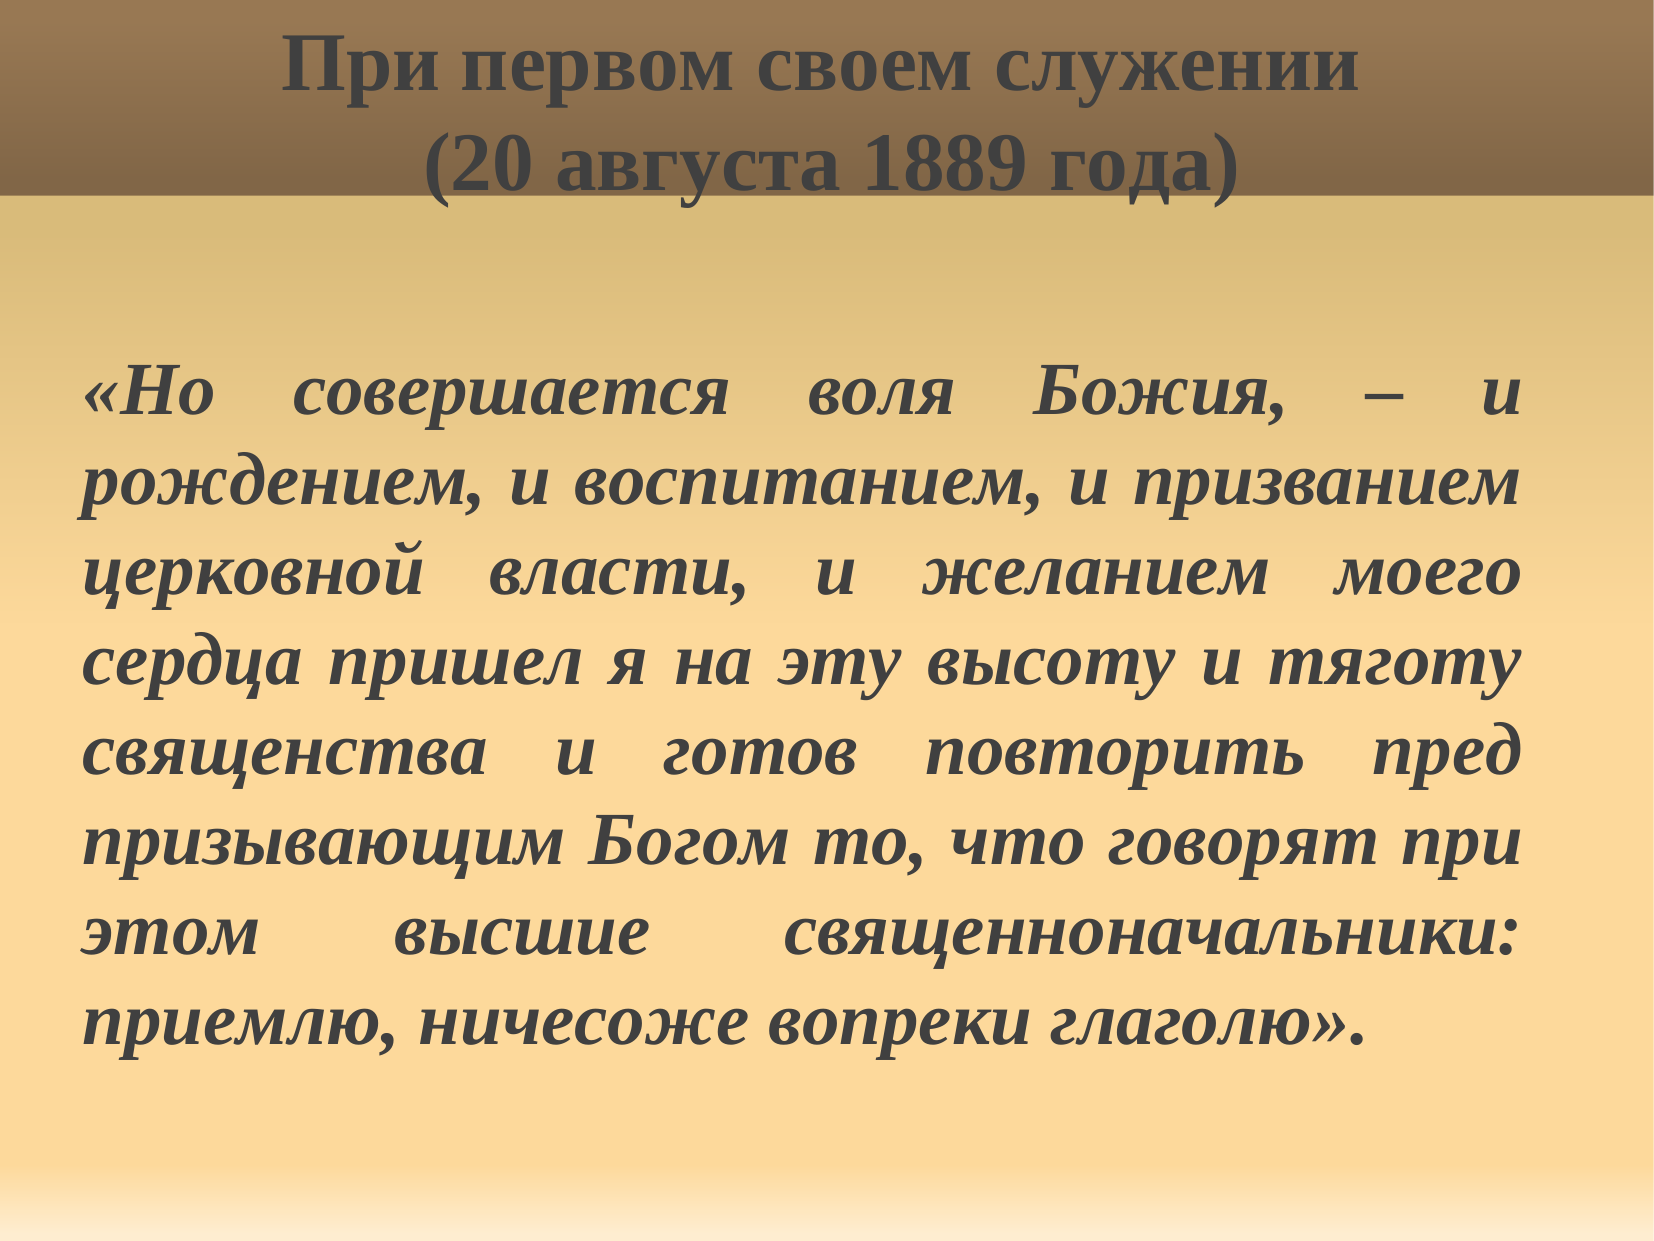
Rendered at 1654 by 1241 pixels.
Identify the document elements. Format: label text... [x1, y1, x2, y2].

subtitle «Но совершается воля Божия, – и рождением, и воспитанием, и призванием церковной власти, и желанием моего сердца пришел я на эту высоту и тяготу священства и готов повторить пред призывающим Богом то, что говорят при этом высшие священноначальники: приемлю, ничесоже вопреки глаголю». [82, 297, 1571, 1102]
title При первом своем служении (20 августа 1889 года) [76, 7, 1565, 200]
